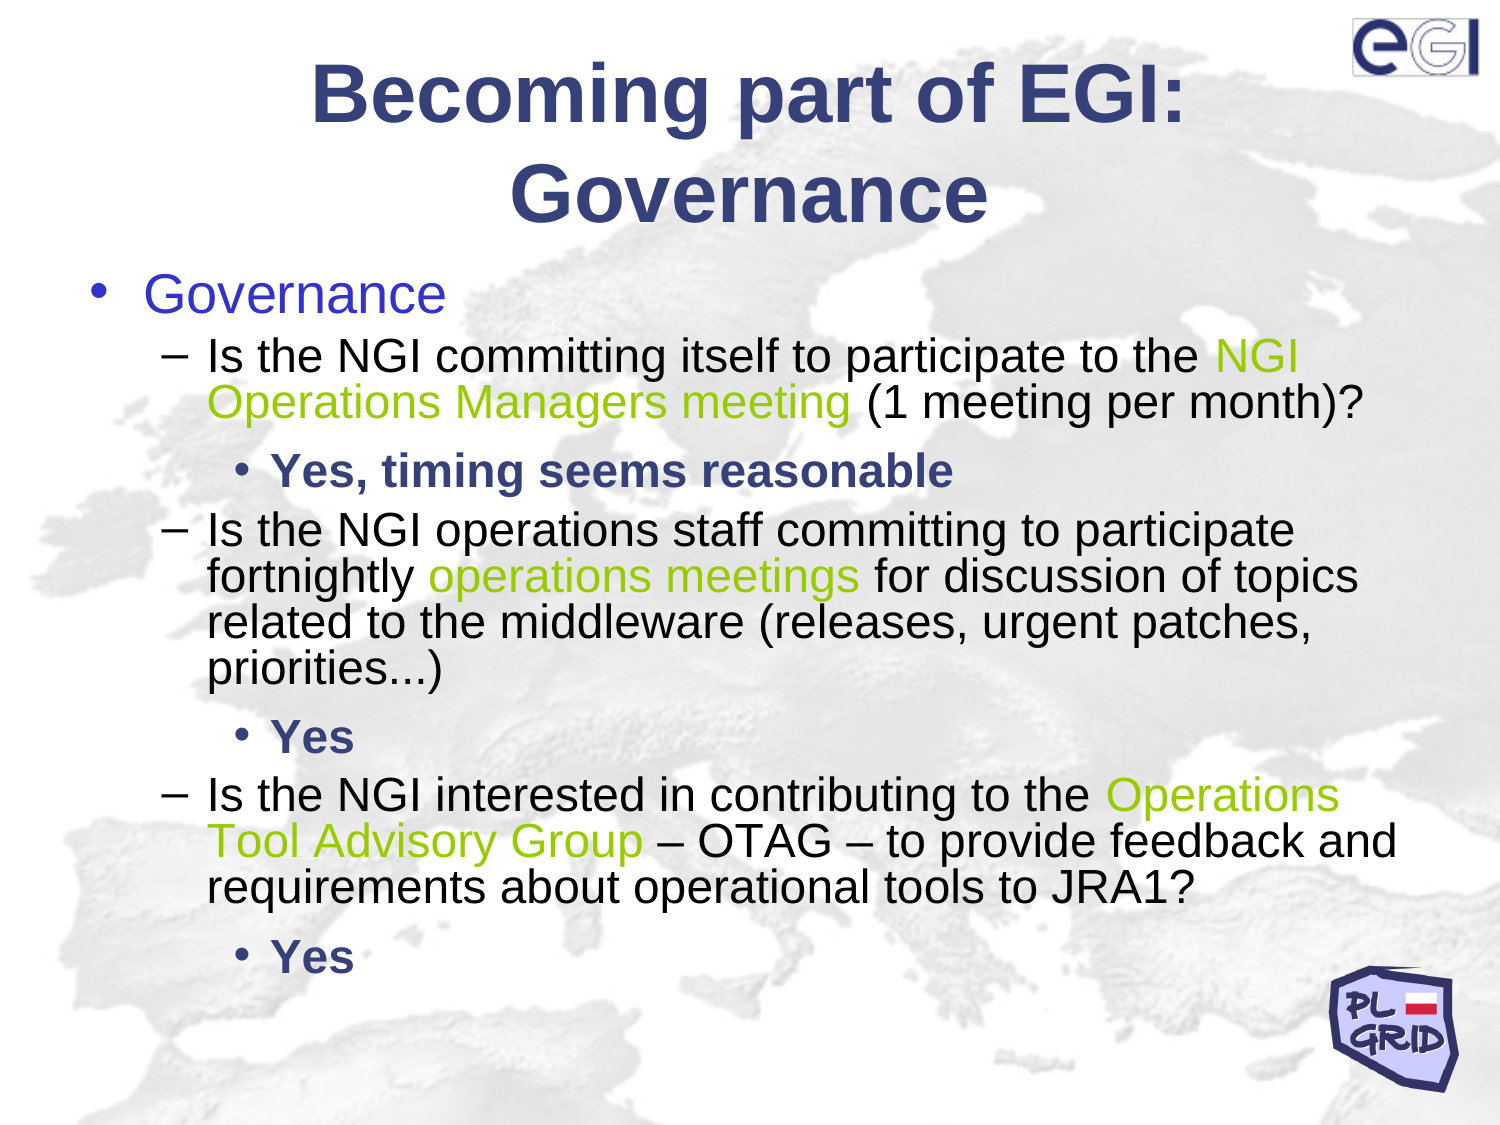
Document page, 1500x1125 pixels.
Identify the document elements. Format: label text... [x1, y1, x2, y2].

list Governance Is the NGI committing itself to participate to the NGI Operations Managers meeting (1 meeting per month)? Yes, timing seems reasonable Is the NGI operations staff committing to participate fortnightly operations meetings for discussion of topics related to the middleware (releases, urgent patches, priorities...) Yes Is the NGI interested in contributing to the Operations Tool Advisory Group – OTAG – to provide feedback and requirements about operational tools to JRA1? Yes [75, 262, 1426, 1005]
picture [0, 0, 1500, 1125]
title Becoming part of EGI: Governance [75, 31, 1426, 247]
